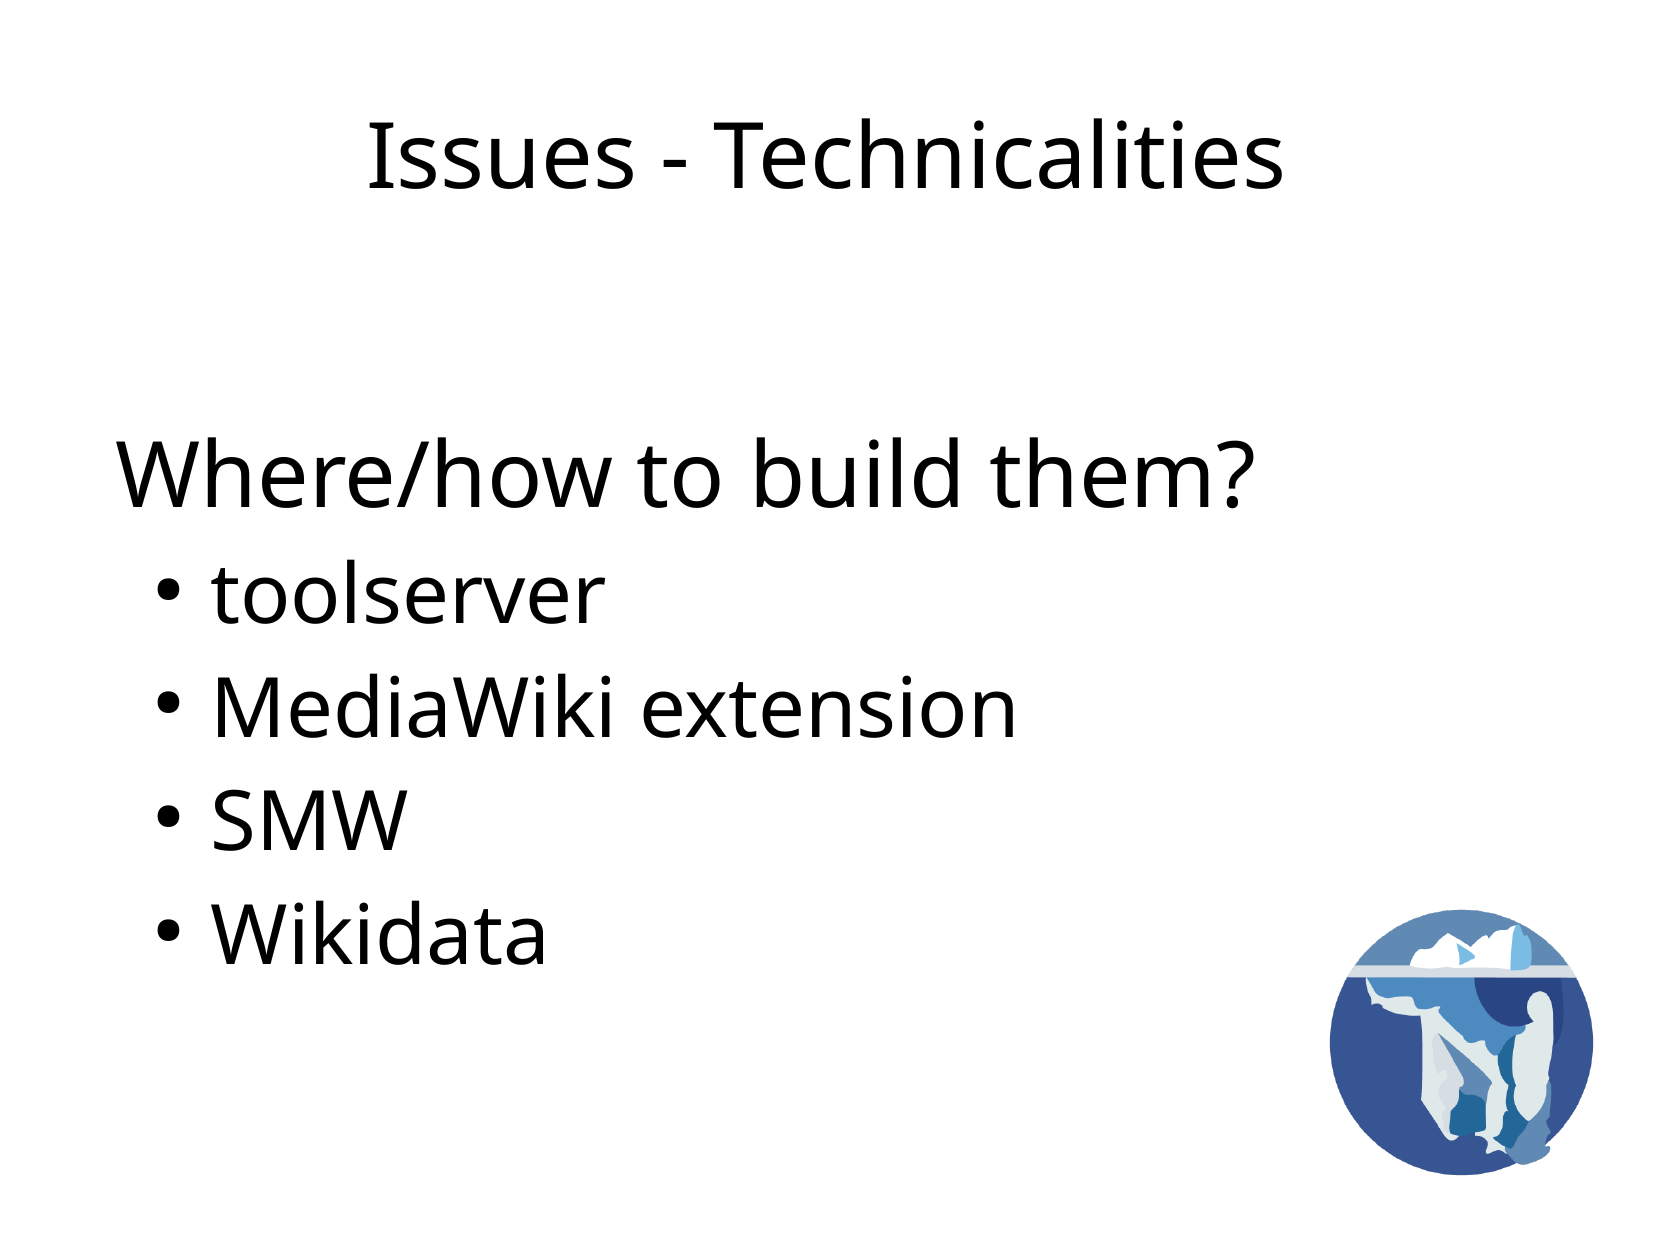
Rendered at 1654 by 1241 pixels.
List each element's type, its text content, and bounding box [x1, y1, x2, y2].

subtitle Where/how to build them? toolserver MediaWiki extension SMW Wikidata [82, 297, 1571, 1102]
picture [1328, 909, 1595, 1176]
title Issues - Technicalities [82, 56, 1571, 250]
